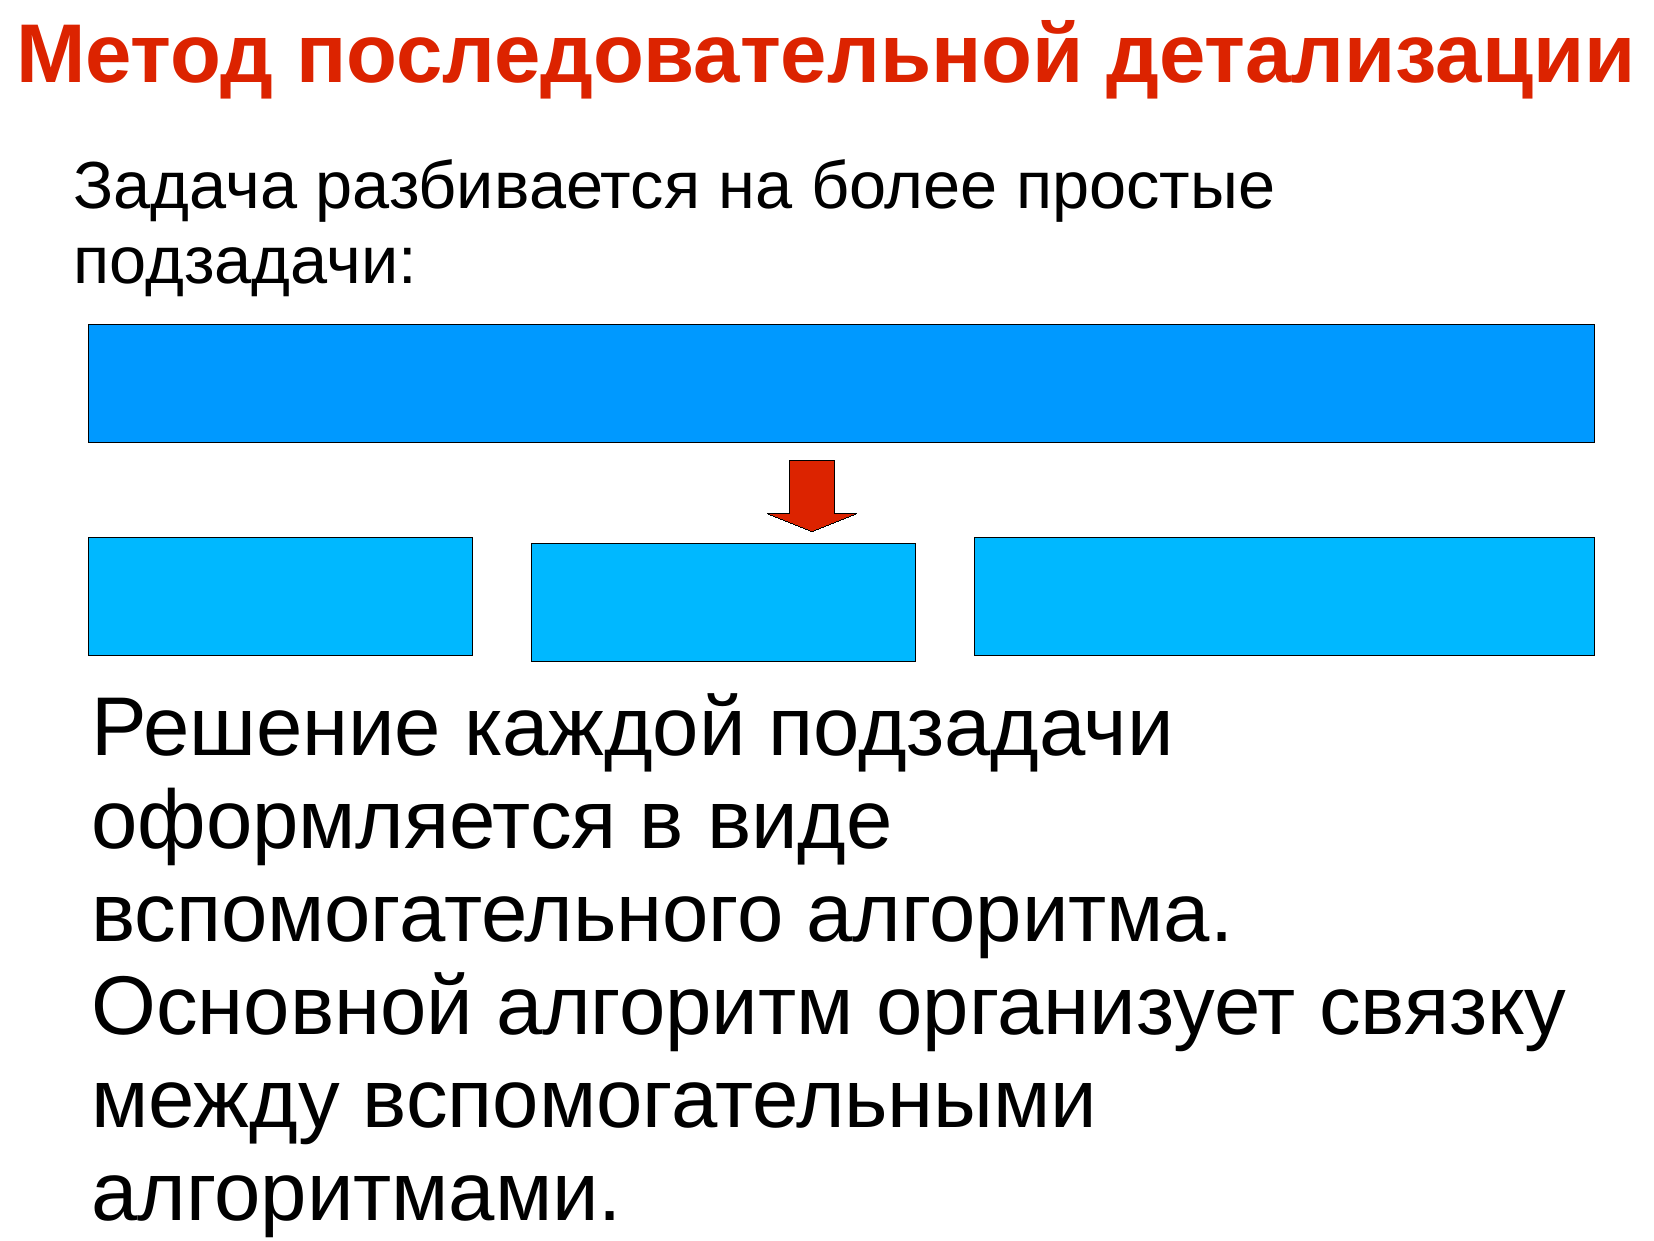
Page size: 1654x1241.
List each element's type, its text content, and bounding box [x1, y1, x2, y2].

text_box Решение каждой подзадачи оформляется в виде вспомогательного алгоритма. Основной алгоритм организует связку между вспомогательными алгоритмами. [76, 673, 1608, 1241]
text_box [974, 537, 1595, 656]
text_box [531, 543, 916, 662]
text_box Метод последовательной детализации [0, 0, 1654, 108]
text_box [88, 324, 1595, 443]
text_box Задача разбивается на более простые подзадачи: [59, 140, 1625, 348]
text_box [767, 460, 857, 532]
text_box [88, 537, 473, 656]
